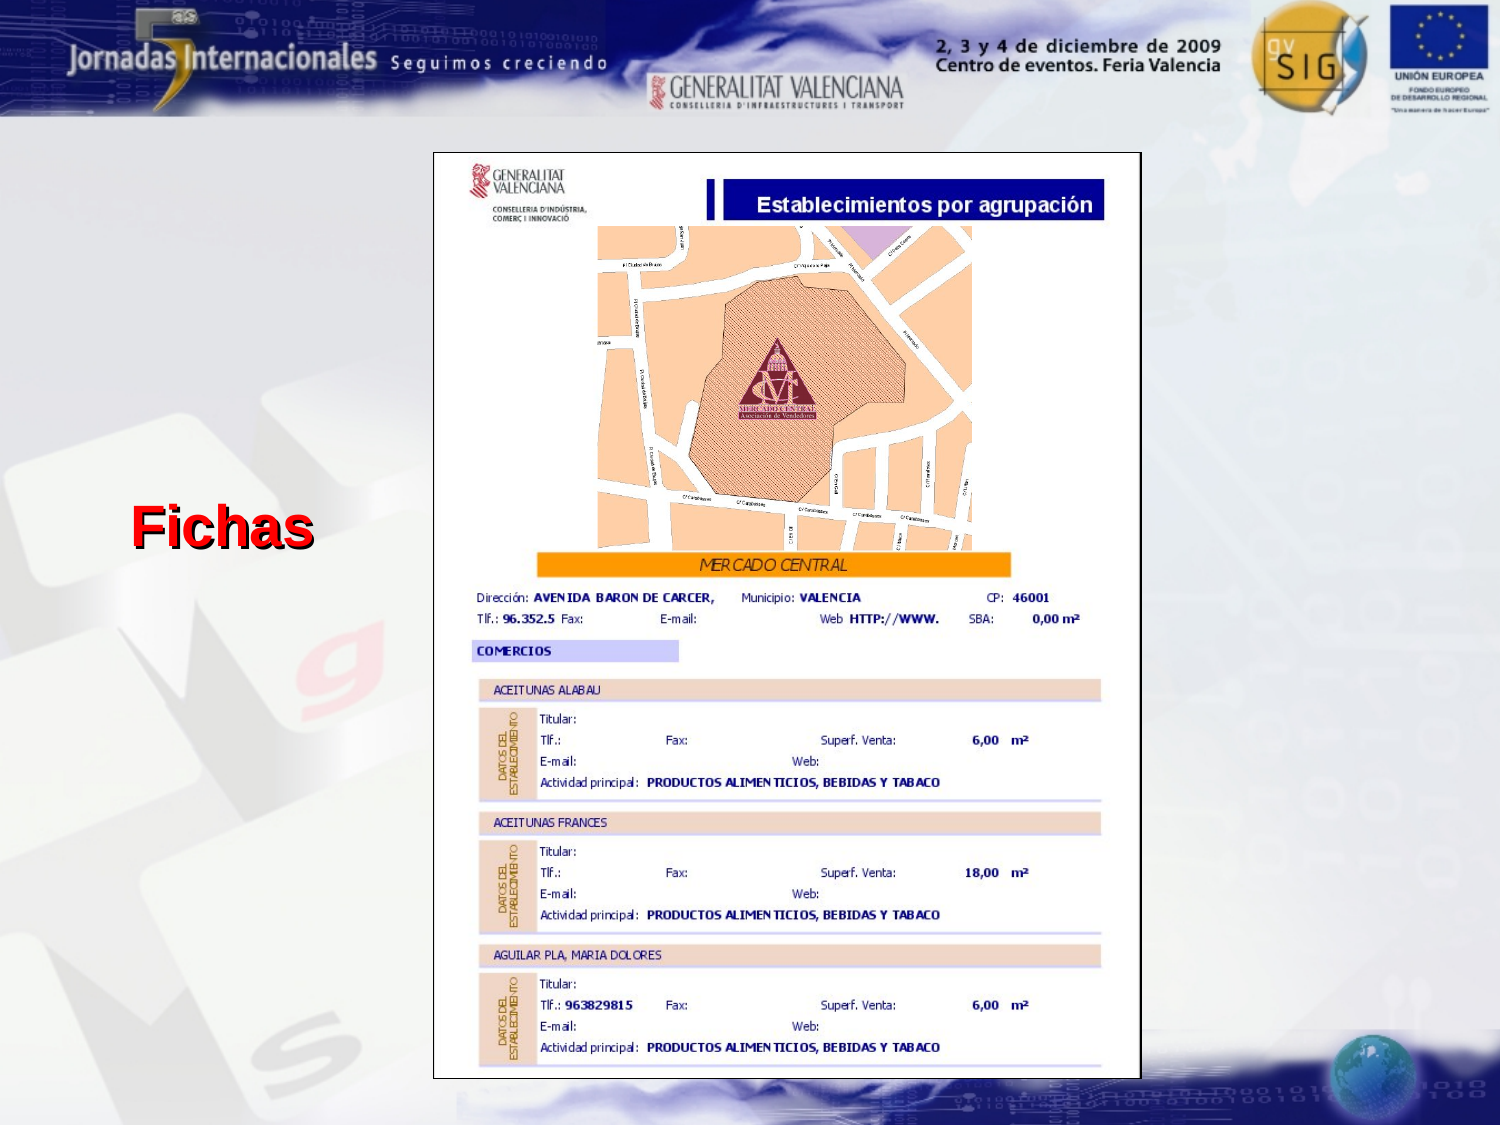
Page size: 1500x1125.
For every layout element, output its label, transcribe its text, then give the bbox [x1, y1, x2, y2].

text_box Fichas [0, 480, 433, 566]
picture [0, 0, 1500, 1125]
